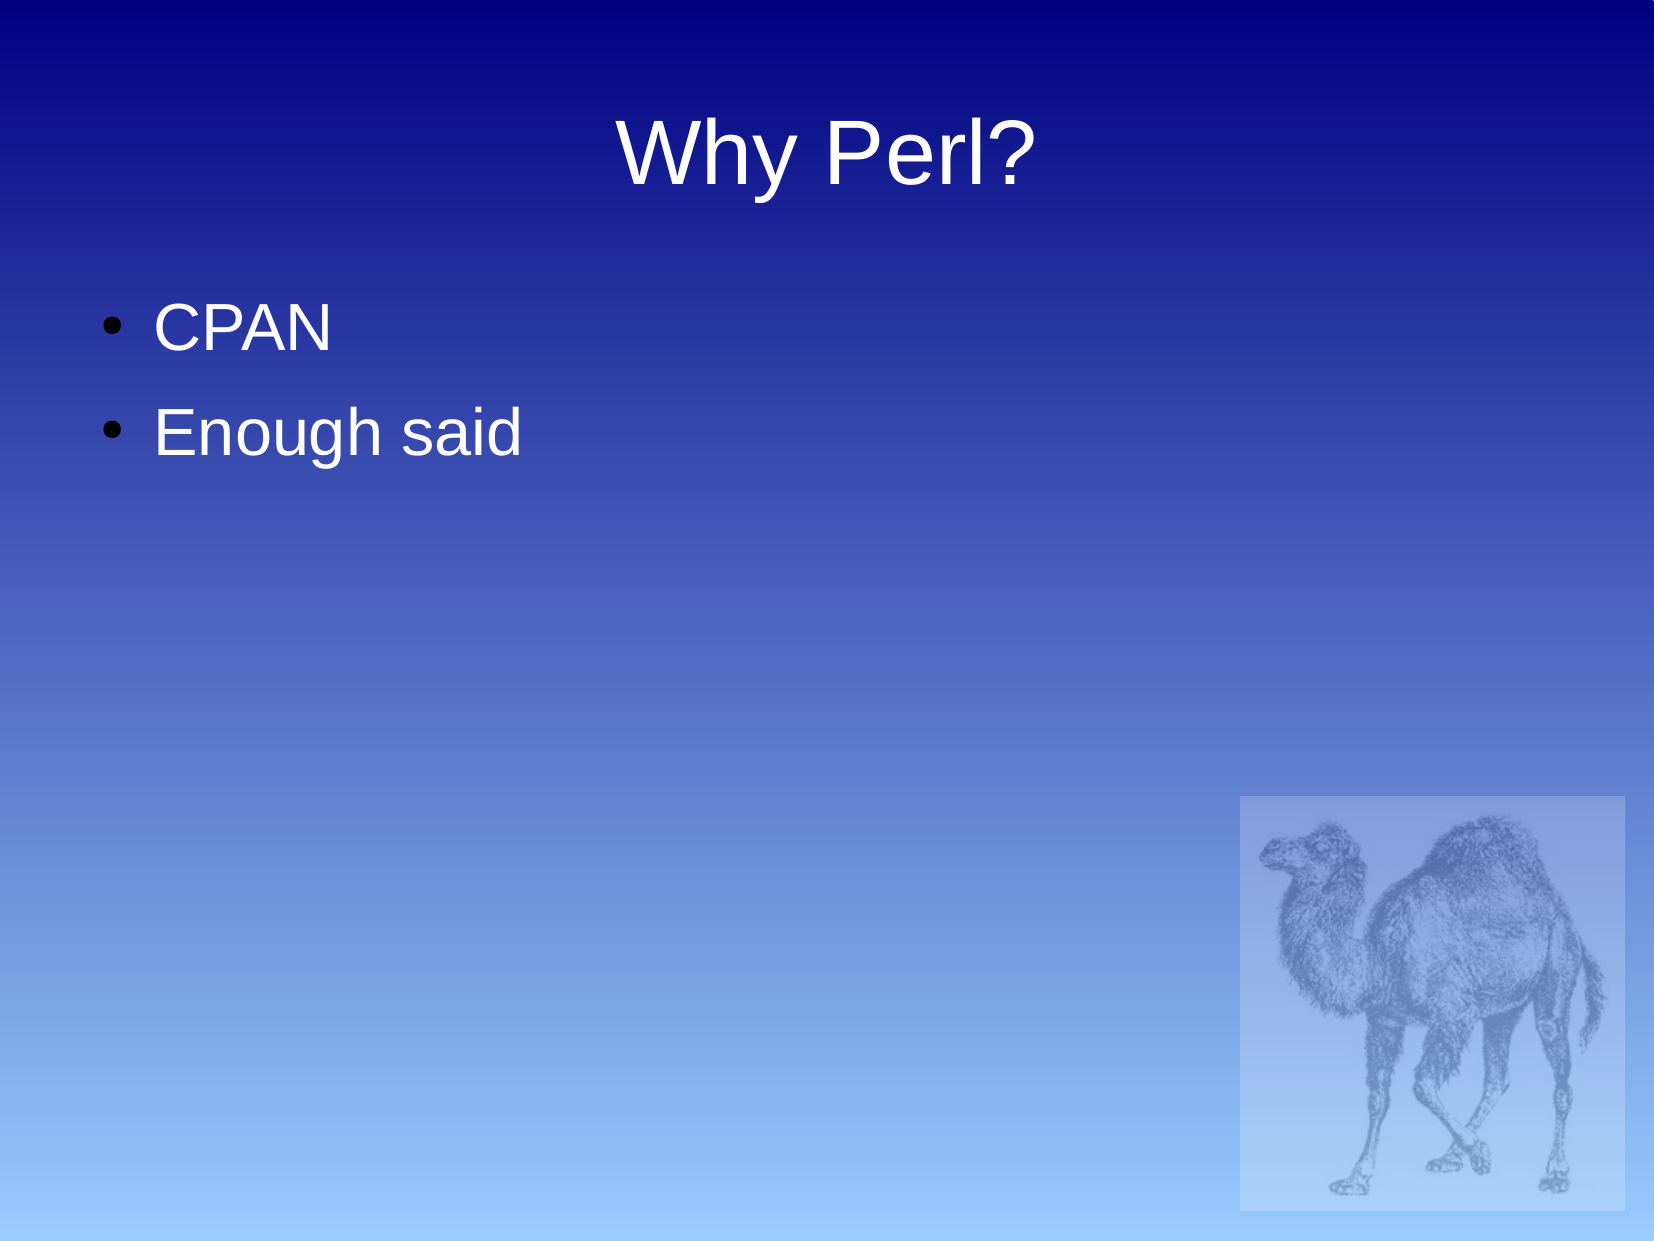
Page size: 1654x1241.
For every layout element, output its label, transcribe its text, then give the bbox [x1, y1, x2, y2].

picture [1240, 796, 1625, 1211]
list CPAN Enough said [82, 290, 1571, 1109]
title Why Perl? [82, 49, 1571, 257]
